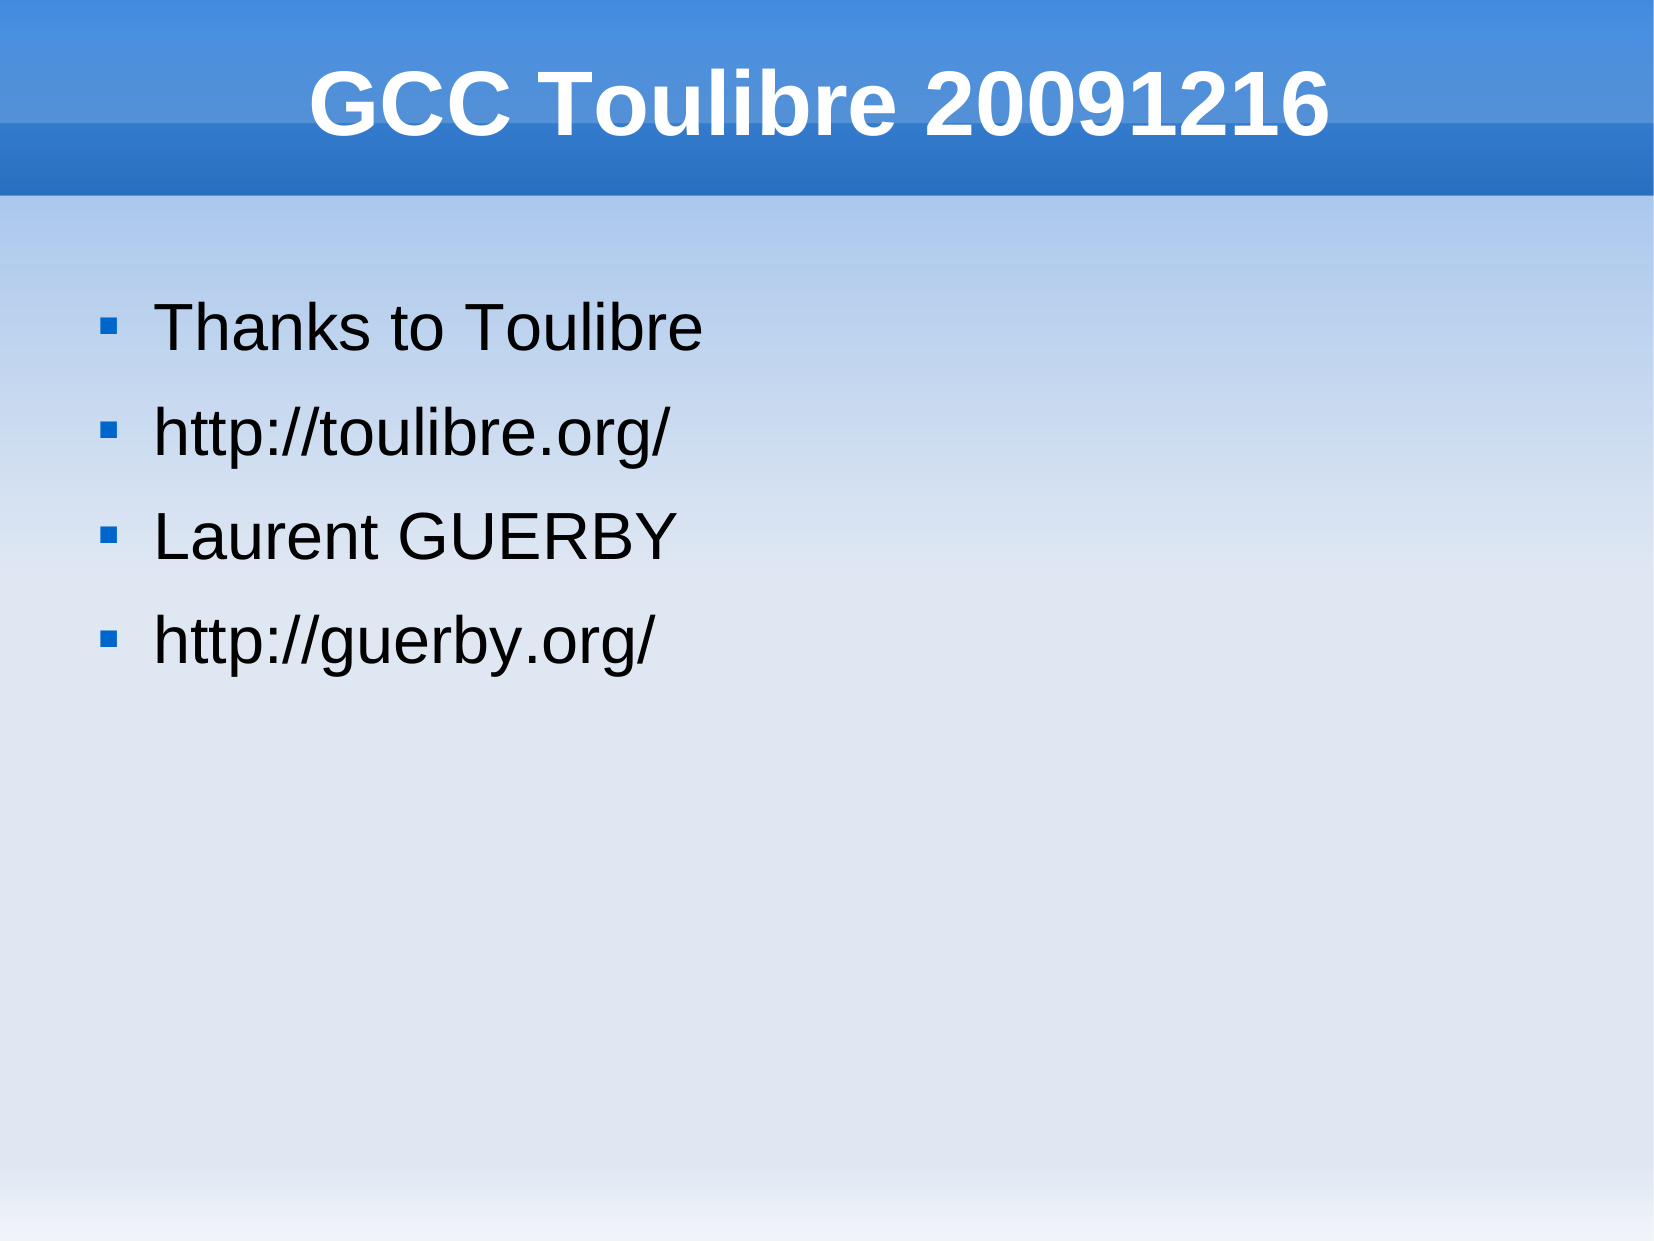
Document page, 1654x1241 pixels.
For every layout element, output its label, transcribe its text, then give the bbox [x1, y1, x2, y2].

picture [0, 0, 1654, 1241]
title GCC Toulibre 20091216 [76, 7, 1565, 200]
list Thanks to Toulibre http://toulibre.org/ Laurent GUERBY http://guerby.org/ [82, 290, 1571, 1094]
